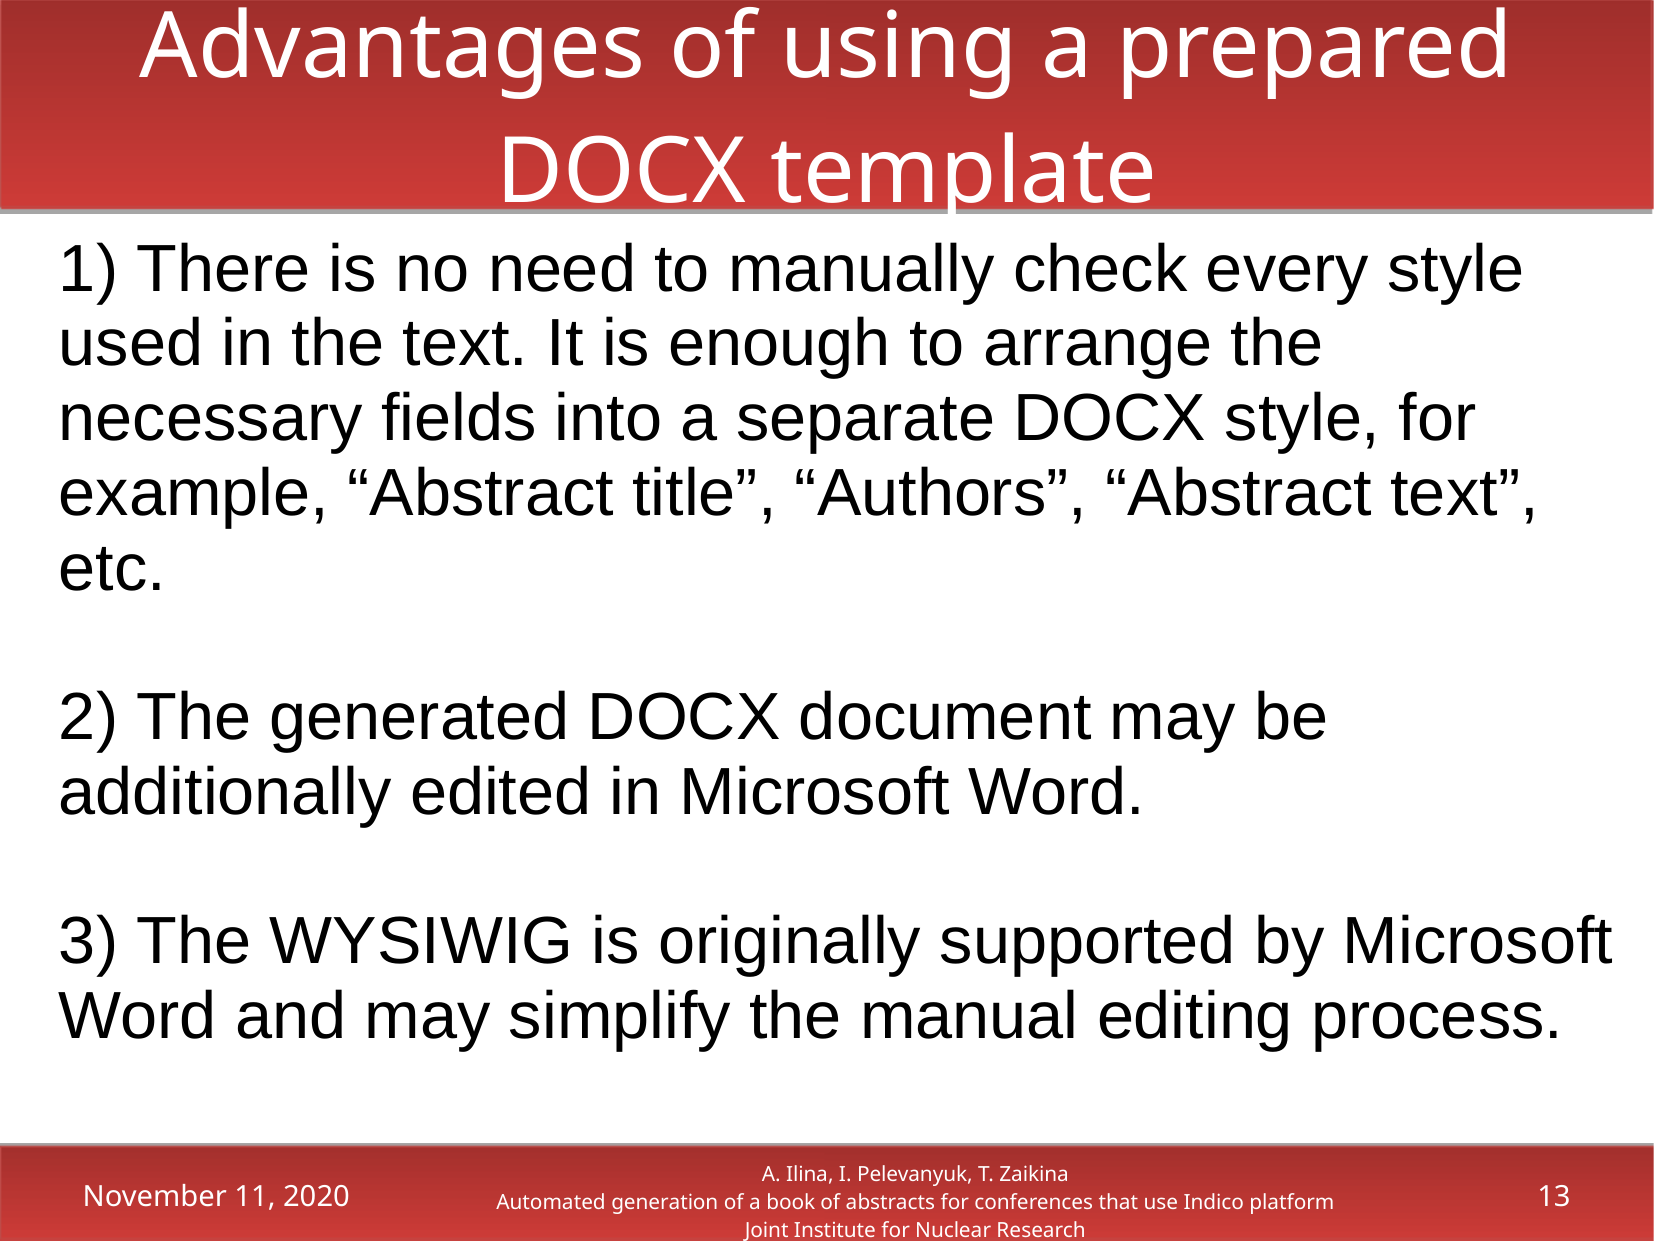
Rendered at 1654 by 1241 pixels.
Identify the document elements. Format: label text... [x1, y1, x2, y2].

title Advantages of using a prepared DOCX template​ [59, 0, 1595, 212]
picture [0, 0, 948, 214]
picture [956, 0, 1654, 214]
picture [0, 1143, 1654, 1241]
subtitle There is no need to manually check every style used in the text. It is enough to arrange the necessary fields into a separate DOCX style, for example, “Abstract title”, “Authors”, “Abstract text”, etc.​ The generated DOCX document may be additionally edited in Microsoft Word.​ The WYSIWIG is originally supported by Microsoft Word and may simplify the manual editing process.​ [59, 230, 1625, 1128]
text_box A. Ilina, I. Pelevanyuk, T. Zaikina Automated generation of a book of abstracts for conferences that use Indico platform Joint Institute for Nuclear Research [354, 1151, 1477, 1240]
